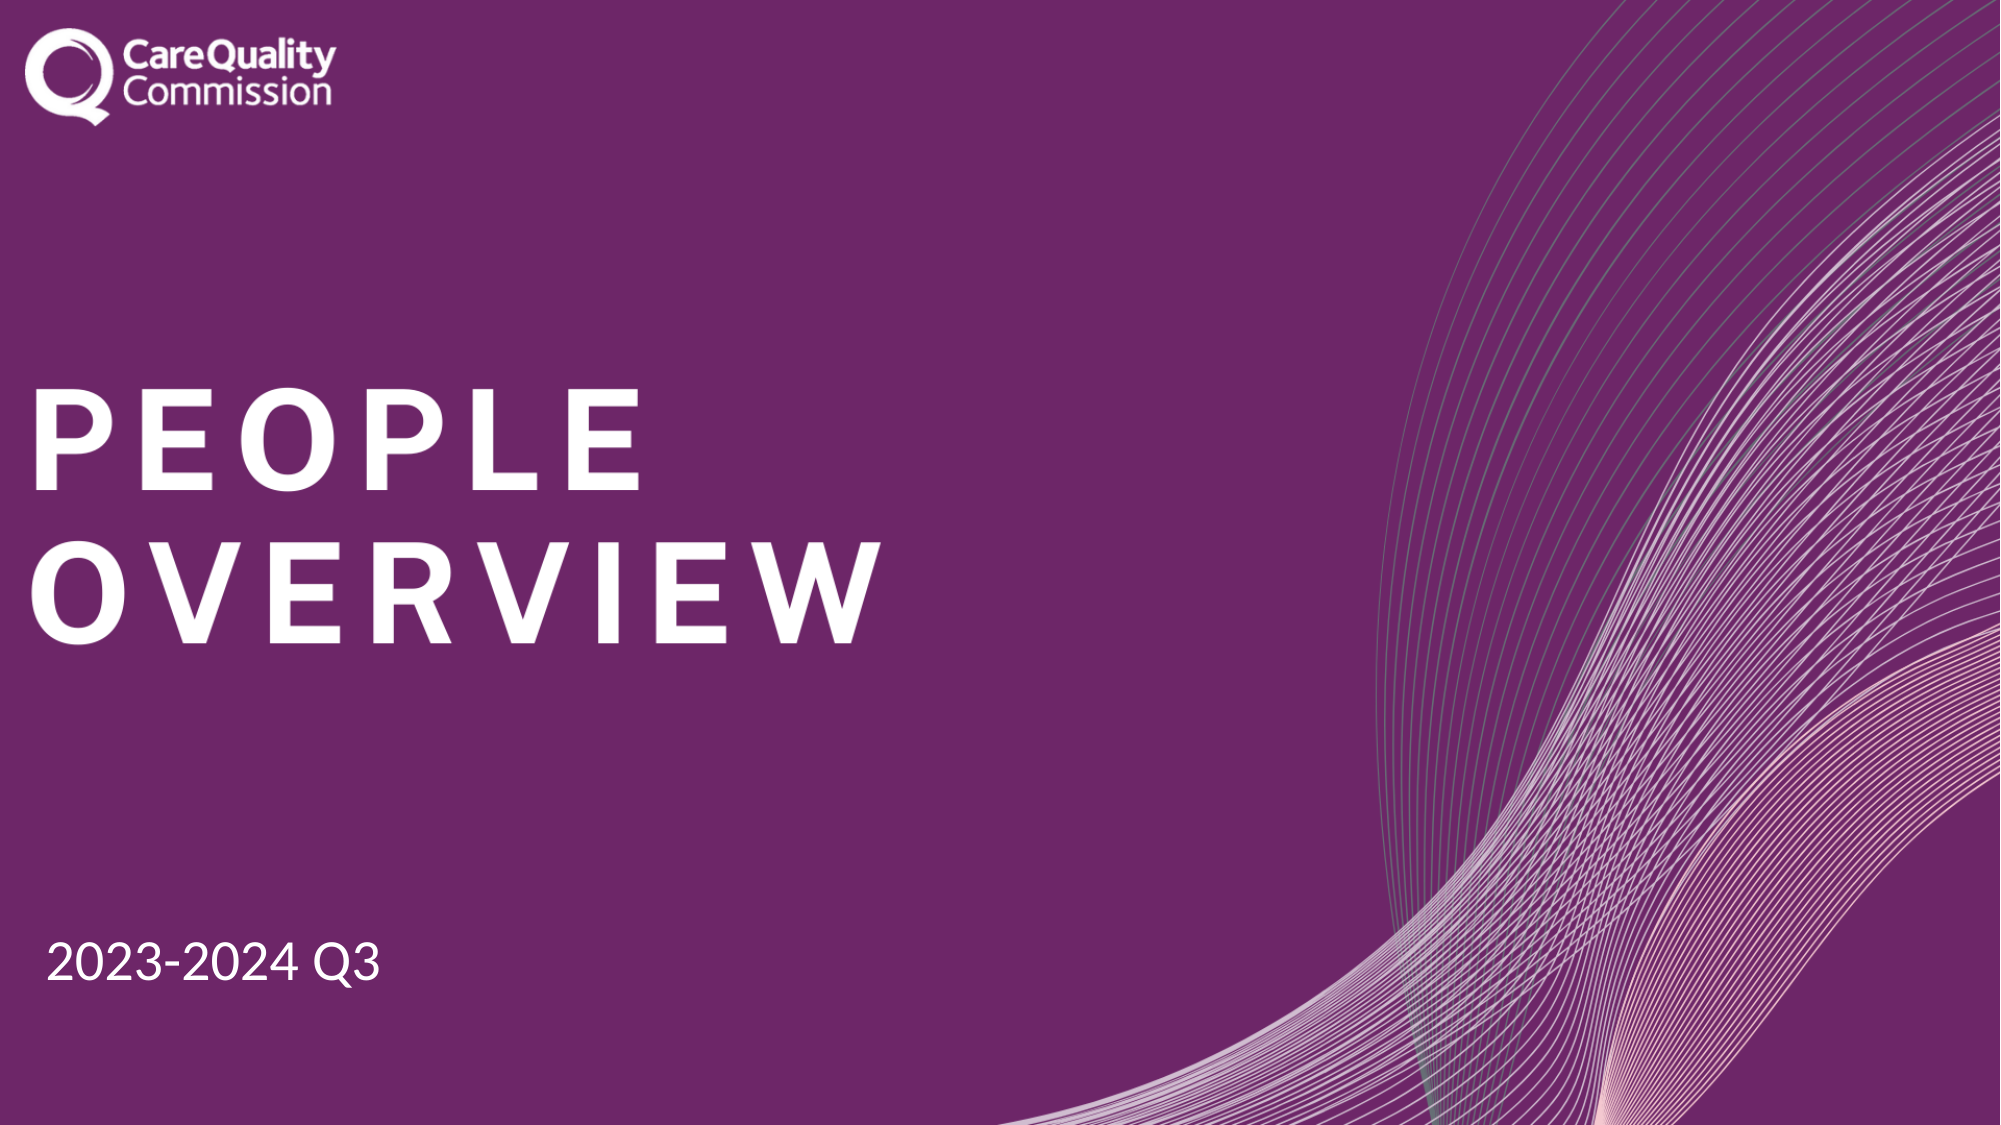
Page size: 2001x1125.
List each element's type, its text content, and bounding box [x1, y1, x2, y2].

picture [0, 0, 2000, 1125]
text_box 2023-2024 Q3 [30, 914, 837, 1000]
